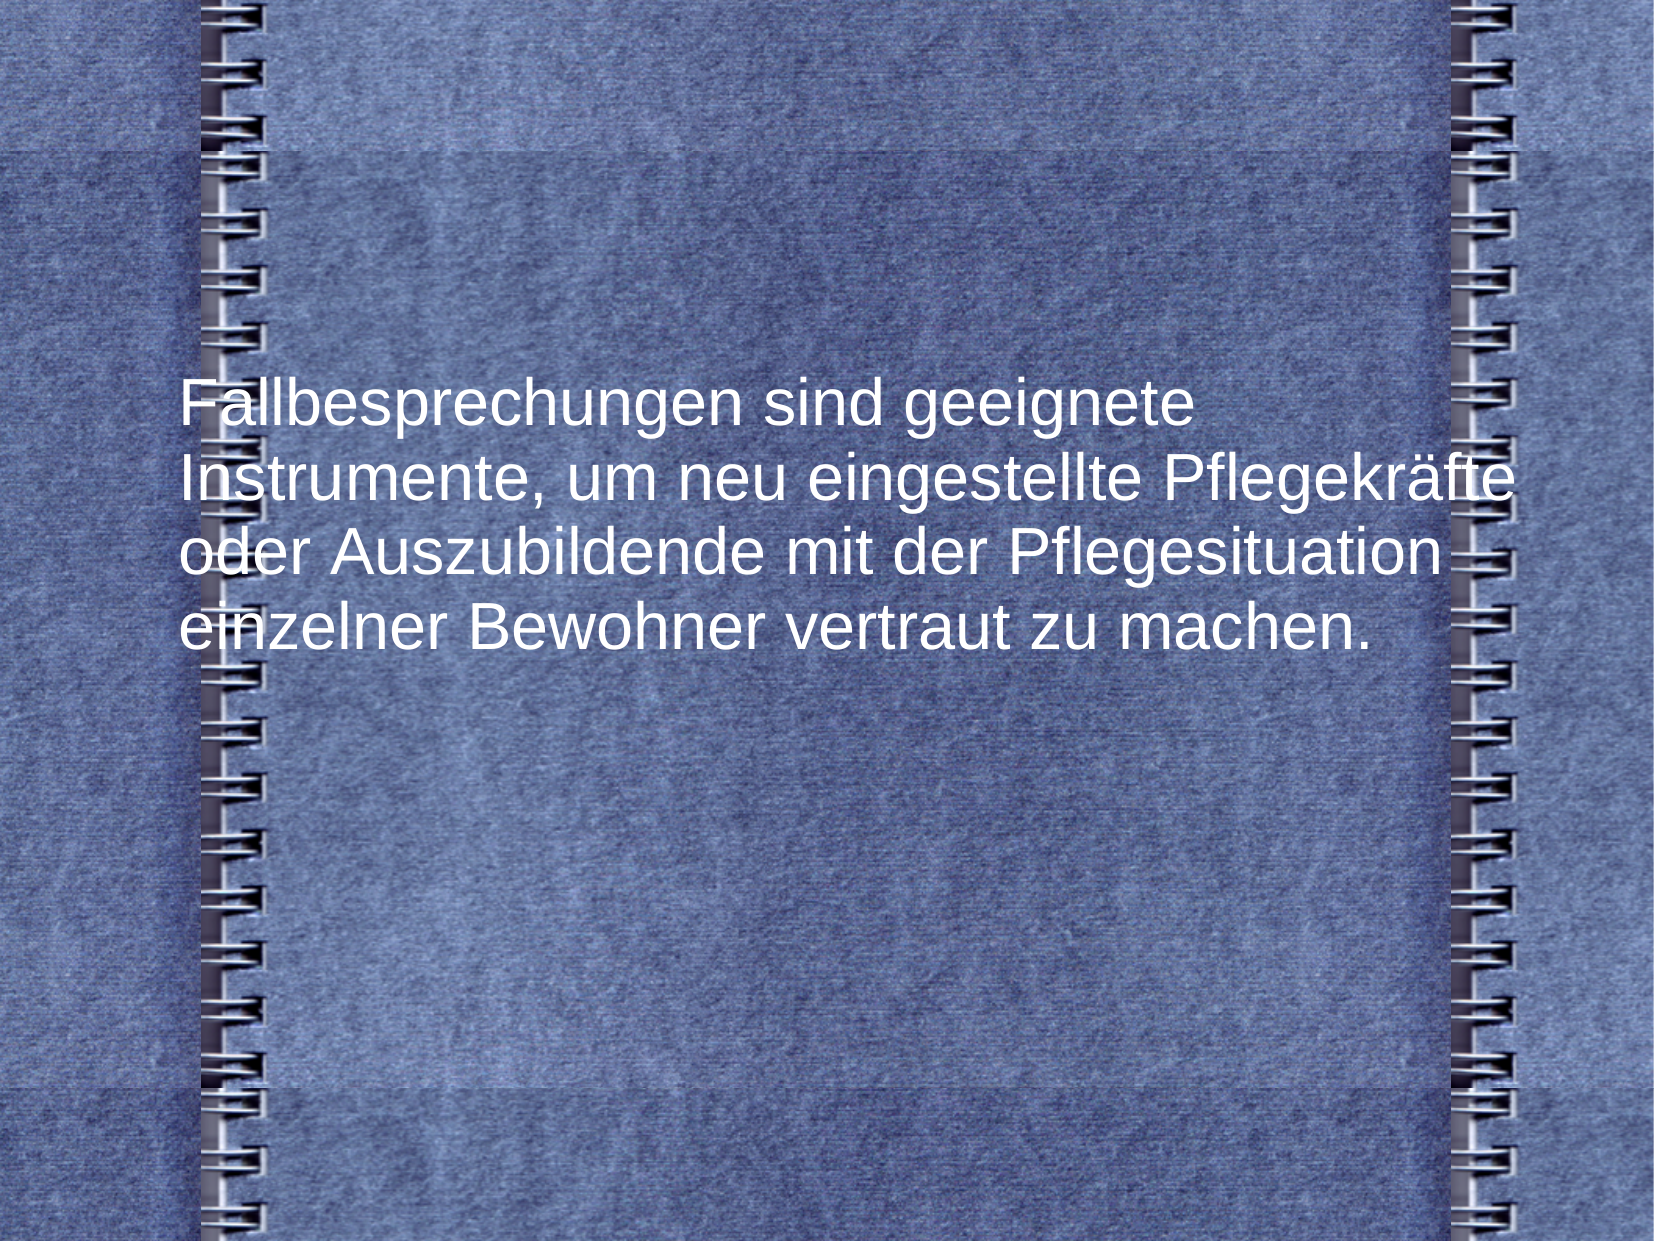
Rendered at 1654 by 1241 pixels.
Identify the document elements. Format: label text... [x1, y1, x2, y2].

picture [0, 0, 1654, 1241]
list Fallbesprechungen sind geeignete Instrumente, um neu eingestellte Pflegekräfte oder Auszubildende mit der Pflegesituation einzelner Bewohner vertraut zu machen. [178, 364, 1570, 1147]
